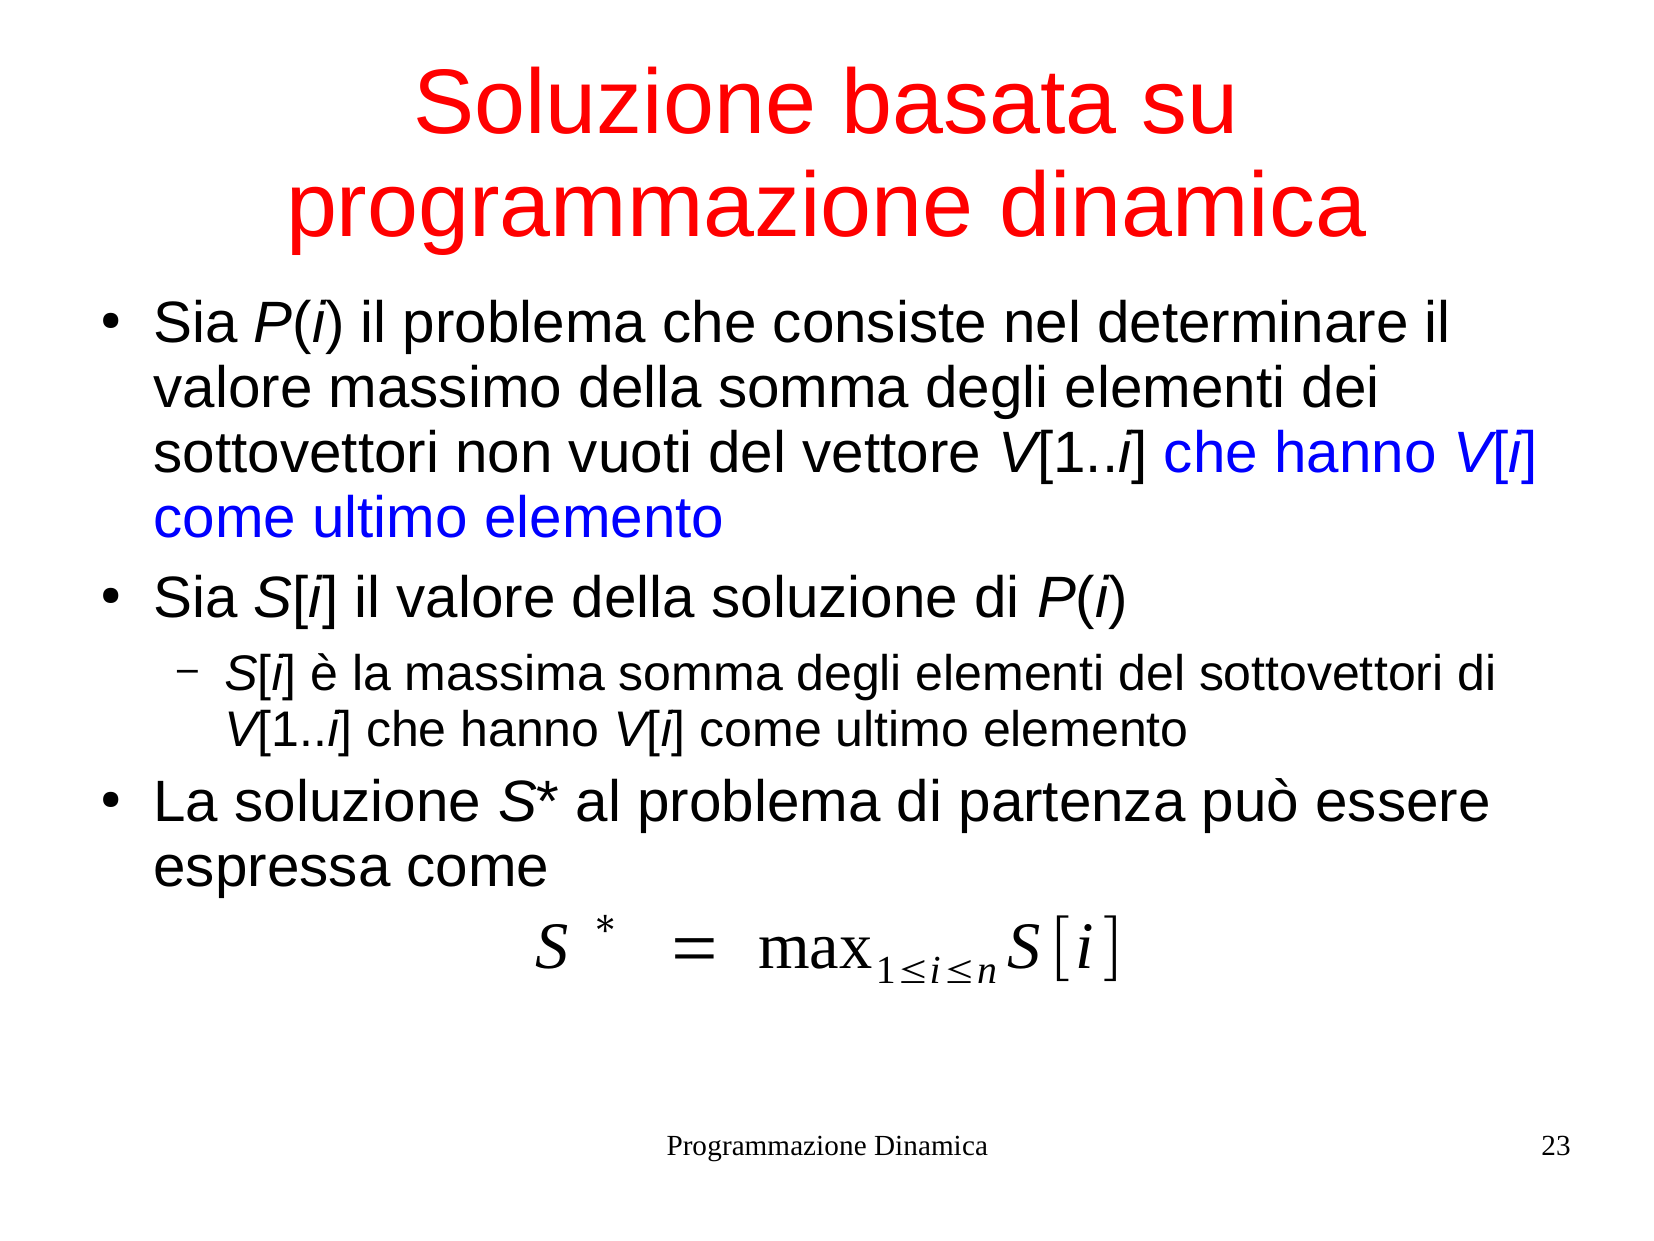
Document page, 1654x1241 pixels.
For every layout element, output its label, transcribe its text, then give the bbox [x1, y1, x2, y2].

chart [527, 900, 1127, 993]
list Sia P(i) il problema che consiste nel determinare il valore massimo della somma degli elementi dei sottovettori non vuoti del vettore V[1..i] che hanno V[i] come ultimo elemento Sia S[i] il valore della soluzione di P(i) S[i] è la massima somma degli elementi del sottovettori di V[1..i] che hanno V[i] come ultimo elemento La soluzione S* al problema di partenza può essere espressa come [82, 290, 1571, 1109]
title Soluzione basata su programmazione dinamica [82, 49, 1571, 257]
